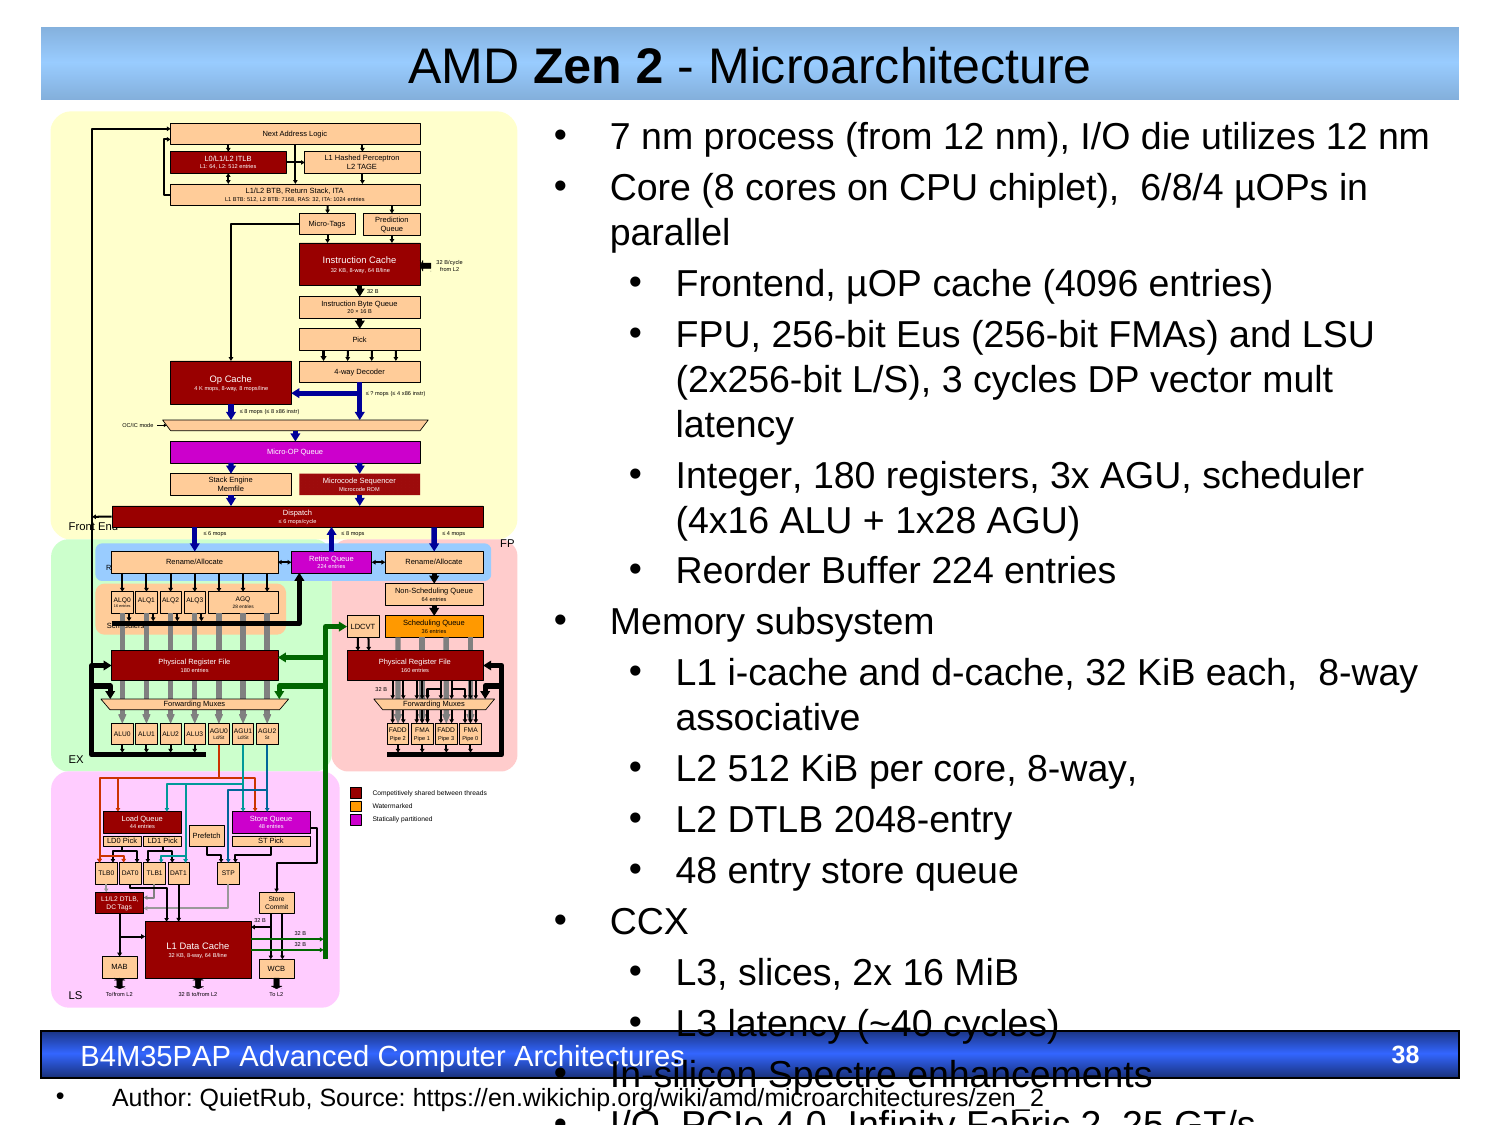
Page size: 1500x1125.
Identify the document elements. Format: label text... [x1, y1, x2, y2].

picture [37, 97, 535, 1020]
list 7 nm process (from 12 nm), I/O die utilizes 12 nm Core (8 cores on CPU chiplet), 6/8/4 µOPs in parallel Frontend, µOP cache (4096 entries) FPU, 256-bit Eus (256-bit FMAs) and LSU (2x256-bit L/S), 3 cycles DP vector mult latency Integer, 180 registers, 3x AGU, scheduler (4x16 ALU + 1x28 AGU) Reorder Buffer 224 entries Memory subsystem L1 i-cache and d-cache, 32 KiB each, 8-way associative L2 512 KiB per core, 8-way, L2 DTLB 2048-entry 48 entry store queue CCX L3, slices, 2x 16 MiB L3 latency (~40 cycles) In-silicon Spectre enhancements I/O, PCIe 4.0, Infinity Fabric 2, 25 GT/s [539, 104, 1473, 1073]
title AMD Zen 2 - Microarchitecture [41, 27, 1459, 100]
text_box Author: QuietRub, Source: https://en.wikichip.org/wiki/amd/microarchitectures/zen_2 [41, 1073, 1350, 1125]
